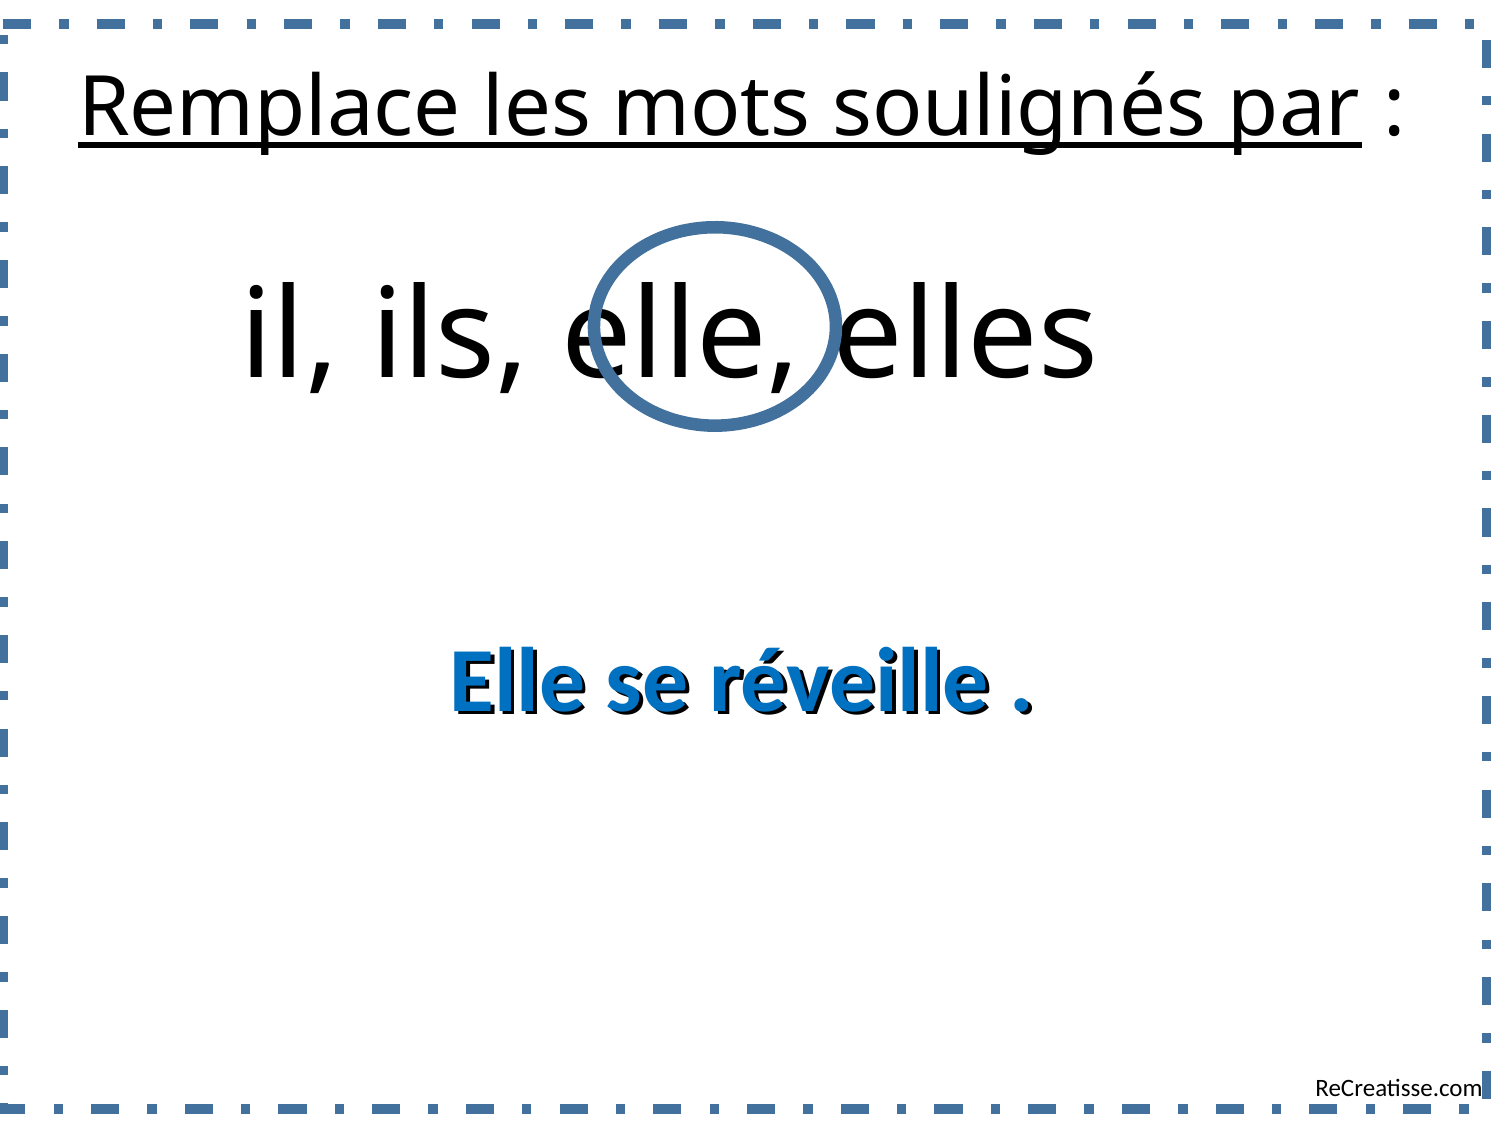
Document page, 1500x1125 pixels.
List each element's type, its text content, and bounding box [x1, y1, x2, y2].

text_box ReCreatisse.com [1300, 1064, 1498, 1109]
text_box Remplace les mots soulignés par : il, ils, elle, elles [63, 45, 1500, 410]
text_box Remplace les mots soulignés par : il, ils, elle, elles [603, 234, 829, 410]
text_box Elle se réveille . [435, 612, 1050, 737]
